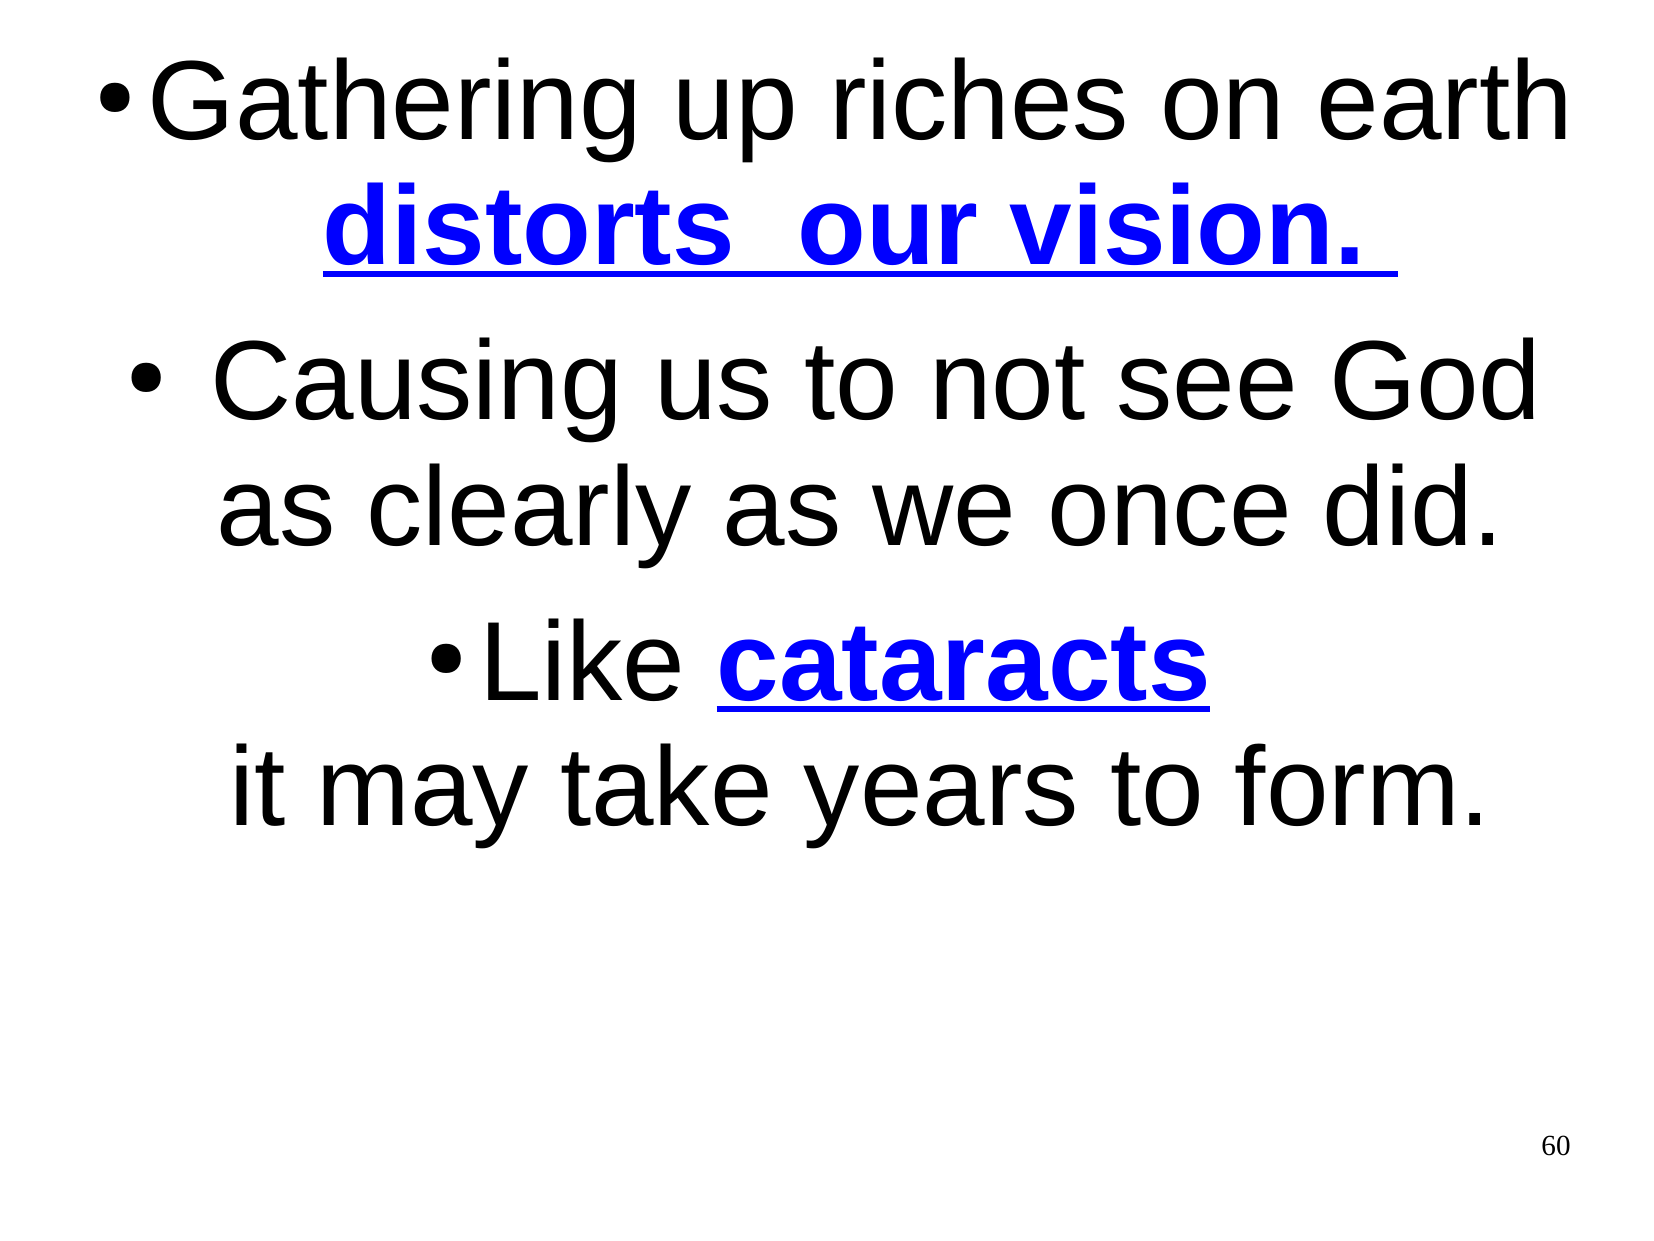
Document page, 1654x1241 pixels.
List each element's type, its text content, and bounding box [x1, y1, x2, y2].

list Gathering up riches on earth distorts our vision. Causing us to not see God as clearly as we once did. Like cataracts it may take years to form. [37, 37, 1613, 1238]
